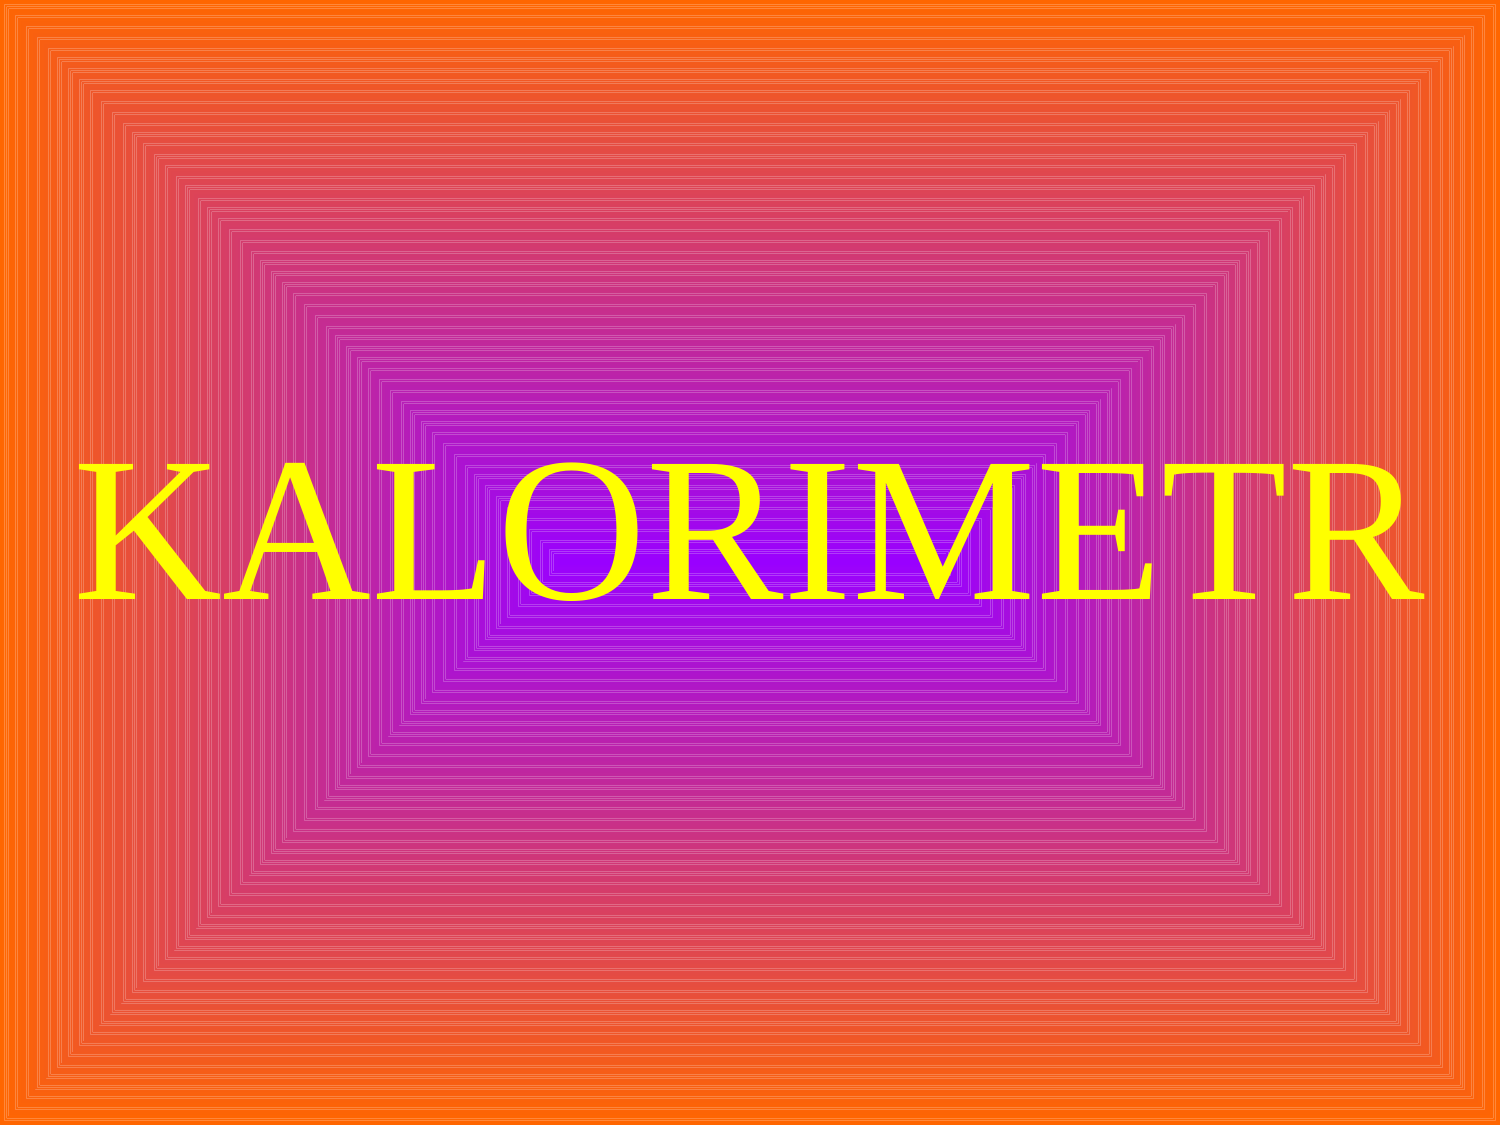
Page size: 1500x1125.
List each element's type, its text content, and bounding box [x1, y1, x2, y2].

text_box KALORIMETR [0, 385, 1500, 649]
